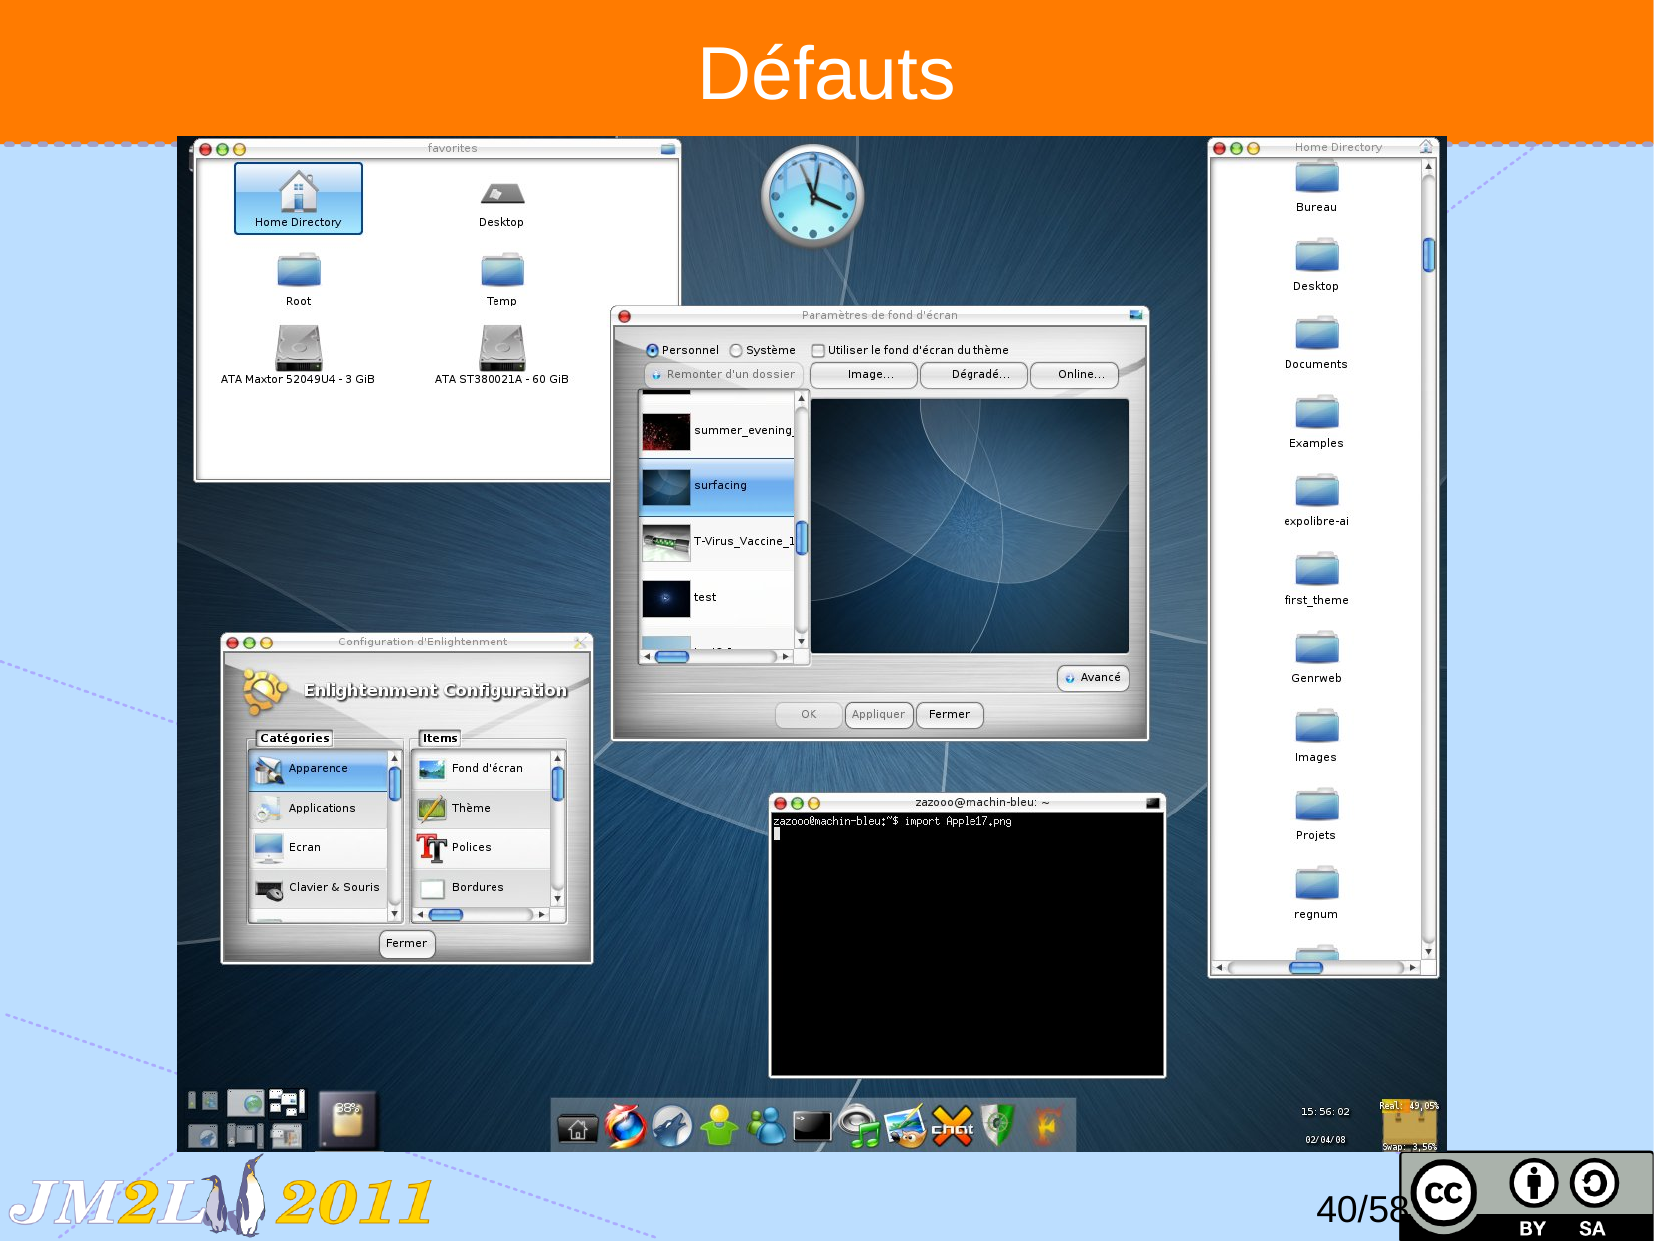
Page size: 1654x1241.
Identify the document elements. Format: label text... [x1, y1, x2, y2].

title Défauts [29, 7, 1625, 141]
picture [0, 0, 1654, 1241]
